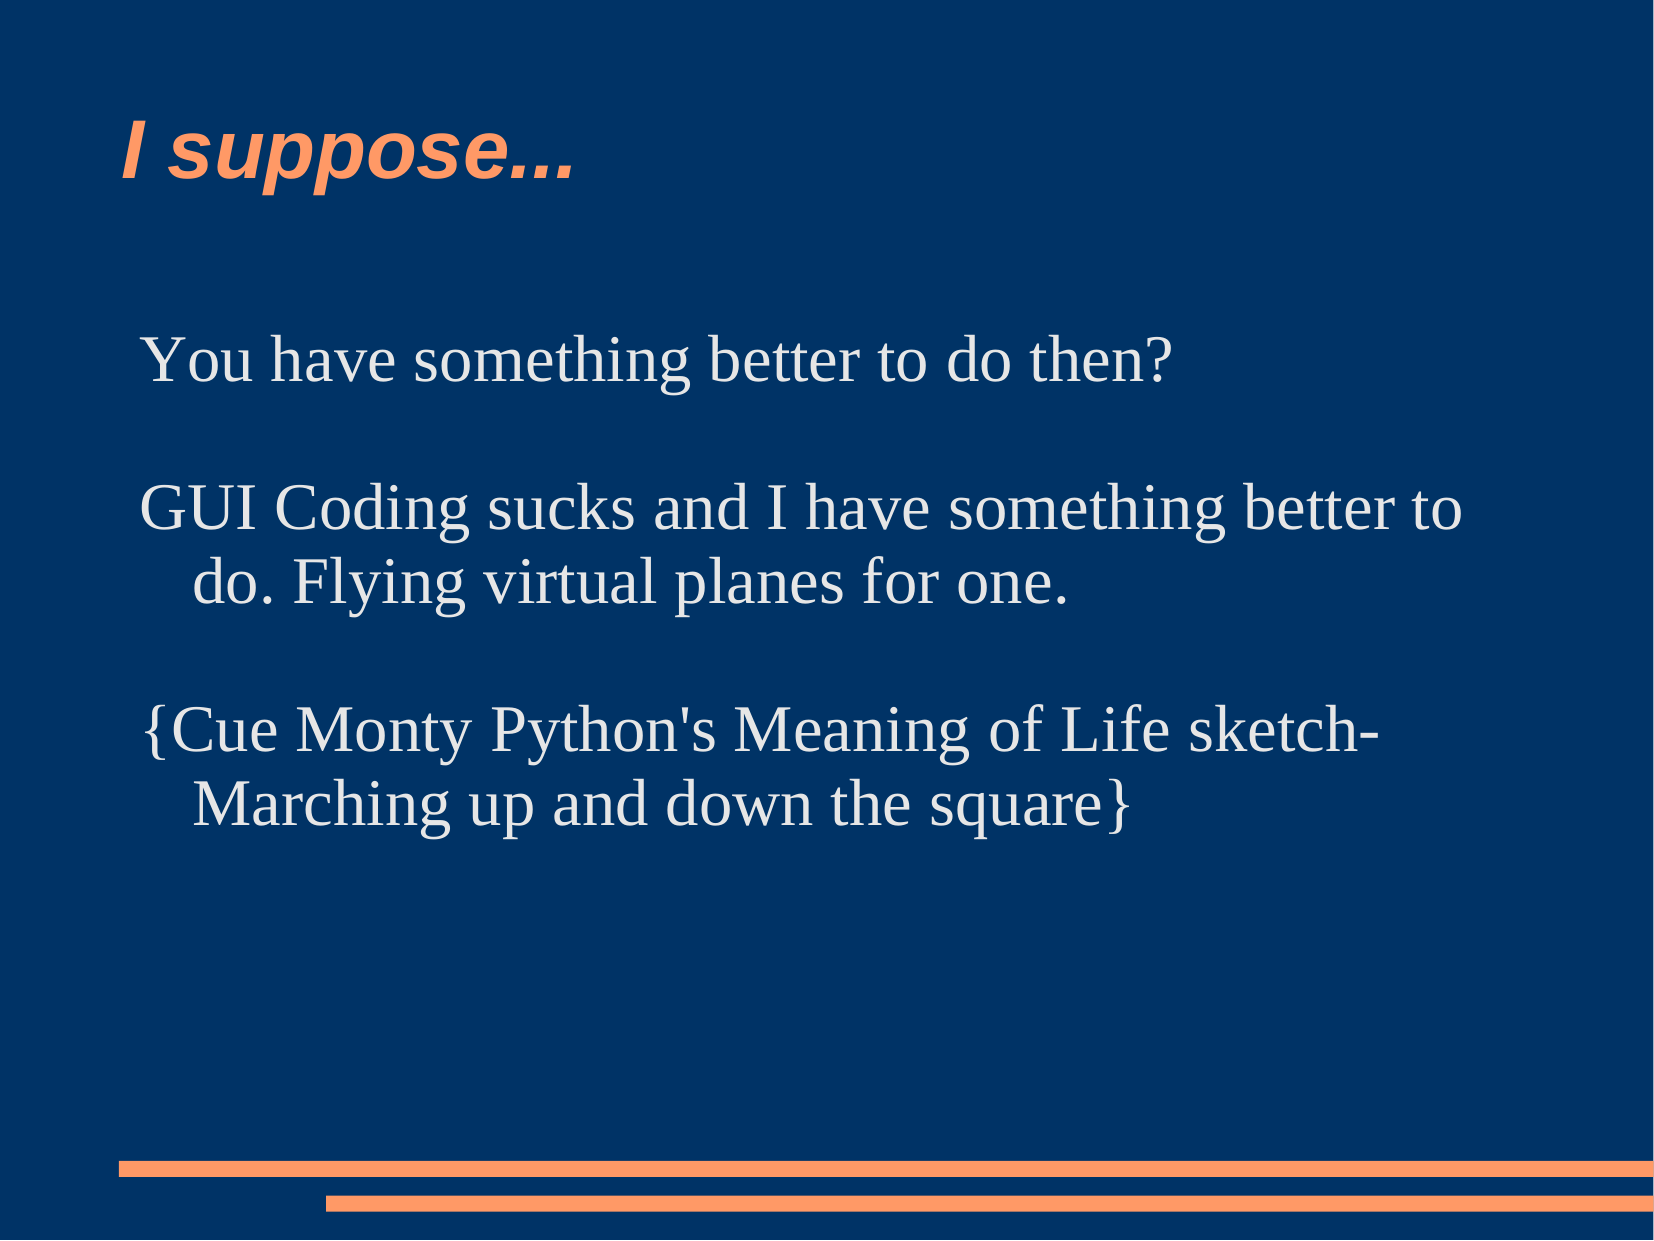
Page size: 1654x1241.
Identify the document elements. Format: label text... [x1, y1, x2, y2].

title I suppose... [121, 46, 1534, 254]
list You have something better to do then? GUI Coding sucks and I have something better to do. Flying virtual planes for one. {Cue Monty Python's Meaning of Life sketch- Marching up and down the square} [121, 322, 1561, 1133]
